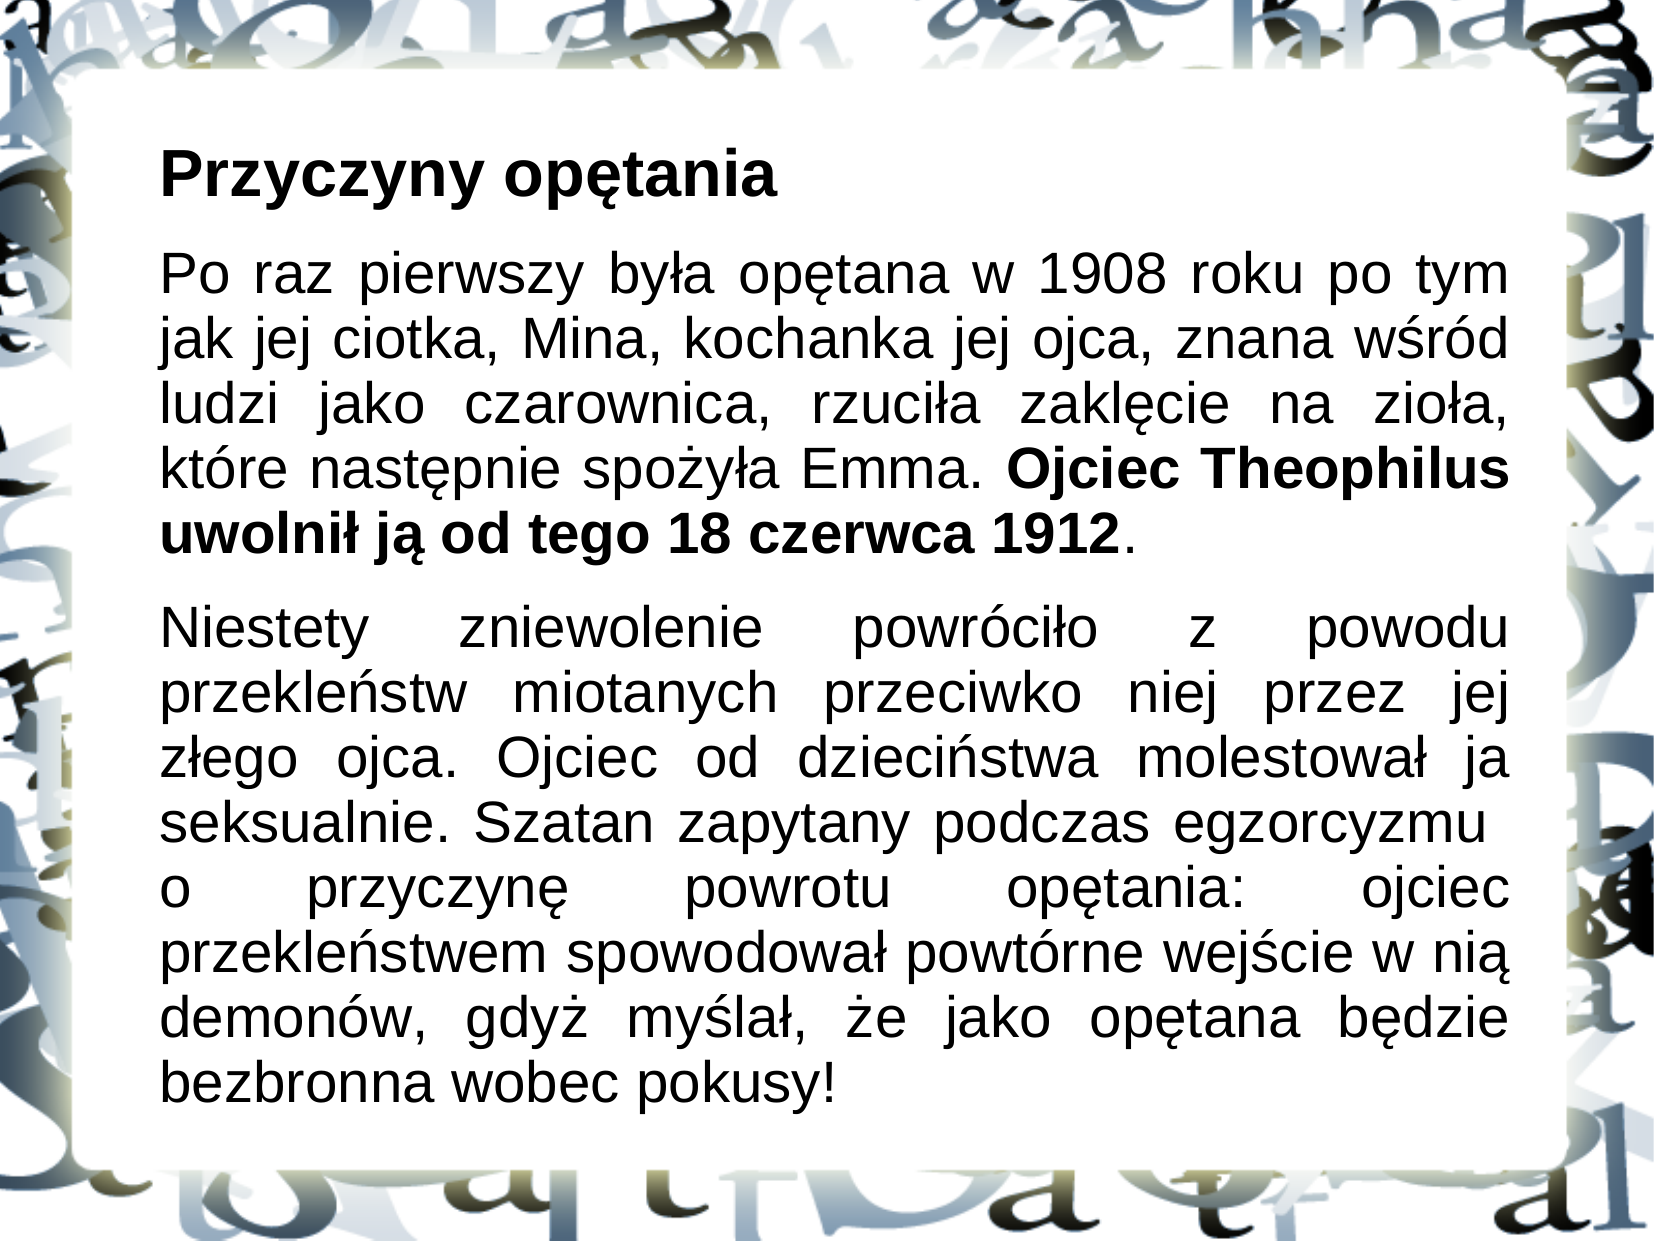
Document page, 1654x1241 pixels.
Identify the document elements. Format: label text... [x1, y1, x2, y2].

picture [0, 0, 1654, 1241]
list Przyczyny opętania Po raz pierwszy była opętana w 1908 roku po tym jak jej ciotka, Mina, kochanka jej ojca, znana wśród ludzi jako czarownica, rzuciła zaklęcie na zioła, które następnie spożyła Emma. Ojciec Theophilus uwolnił ją od tego 18 czerwca 1912. Niestety zniewolenie powróciło z powodu przekleństw miotanych przeciwko niej przez jej złego ojca. Ojciec od dzieciństwa molestował ja seksualnie. Szatan zapytany podczas egzorcyzmu o przyczynę powrotu opętania: ojciec przekleństwem spowodował powtórne wejście w nią demonów, gdyż myślał, że jako opętana będzie bezbronna wobec pokusy! [88, 136, 1512, 1116]
